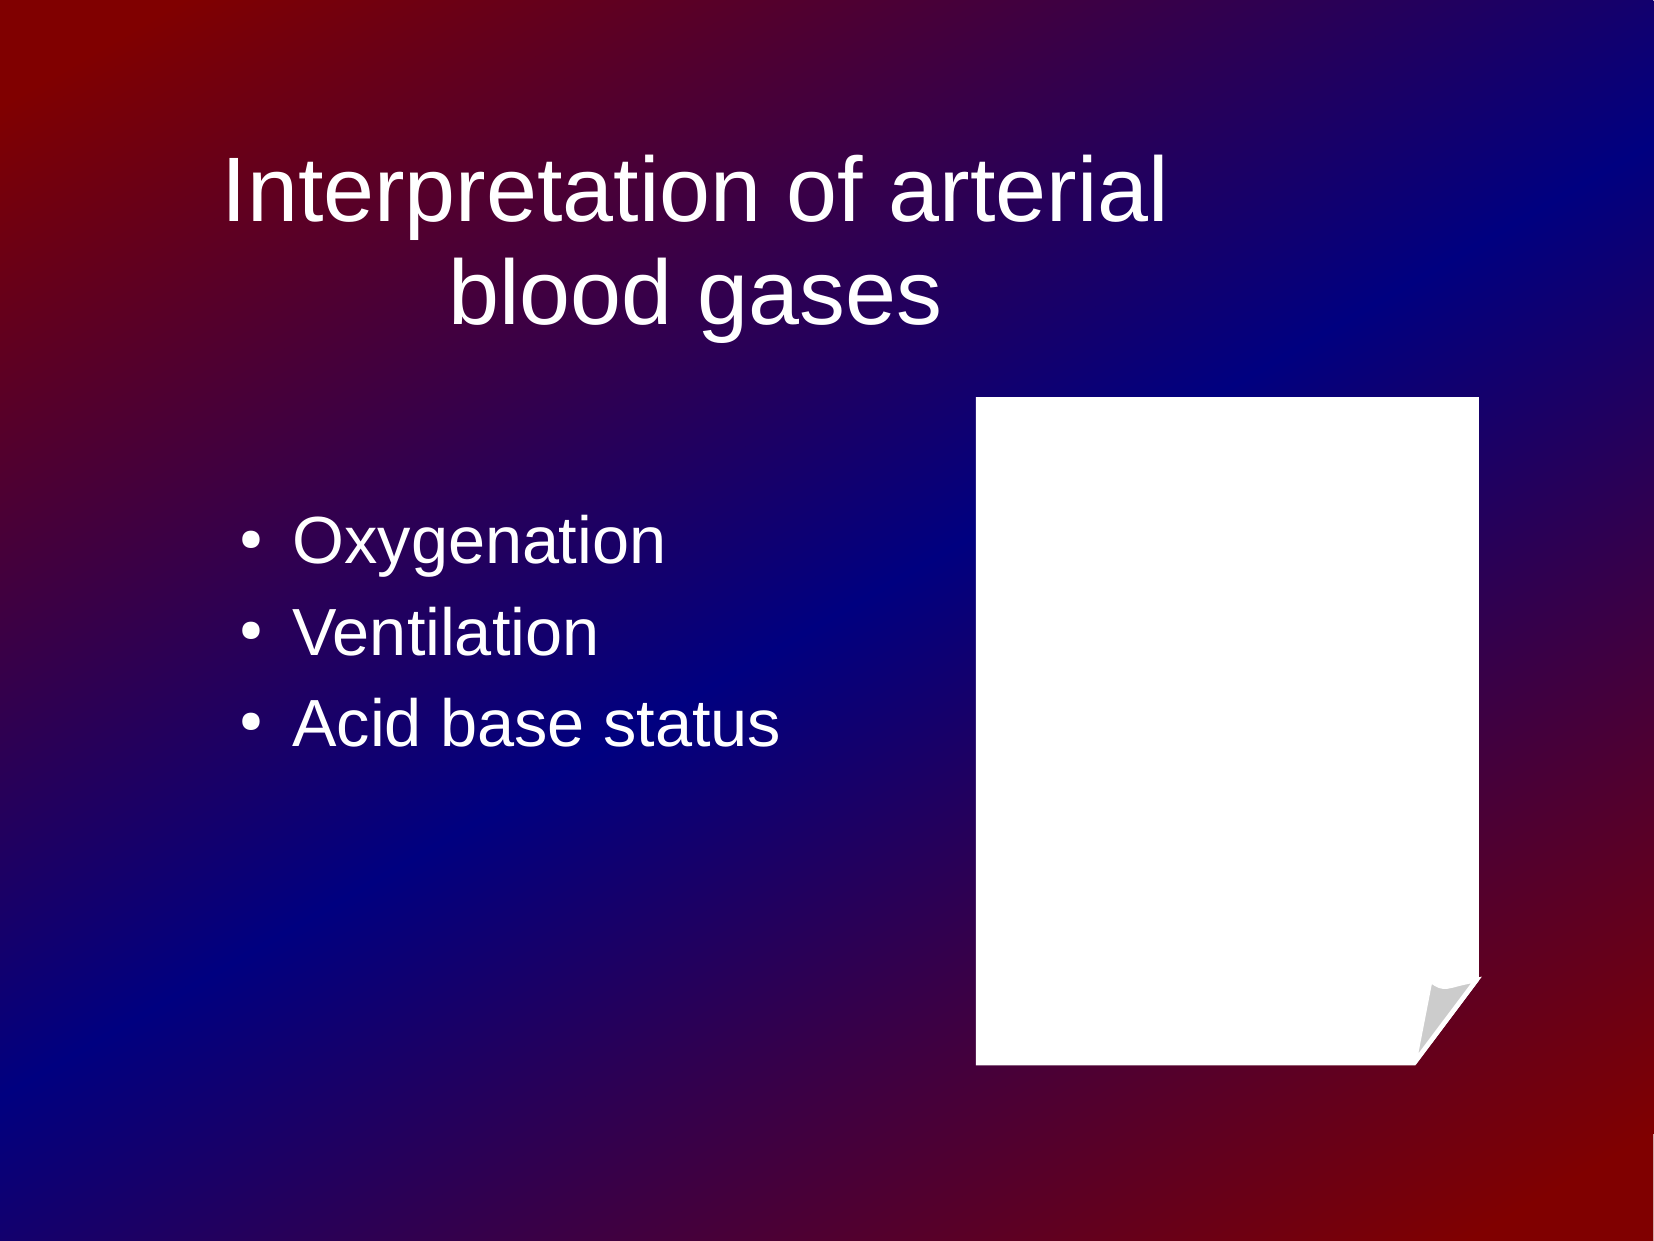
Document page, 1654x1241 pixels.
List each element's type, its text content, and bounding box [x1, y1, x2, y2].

text_box [978, 399, 1477, 1063]
list Oxygenation Ventilation Acid base status [206, 495, 1613, 1241]
title Interpretation of arterial blood gases [124, 111, 1268, 371]
